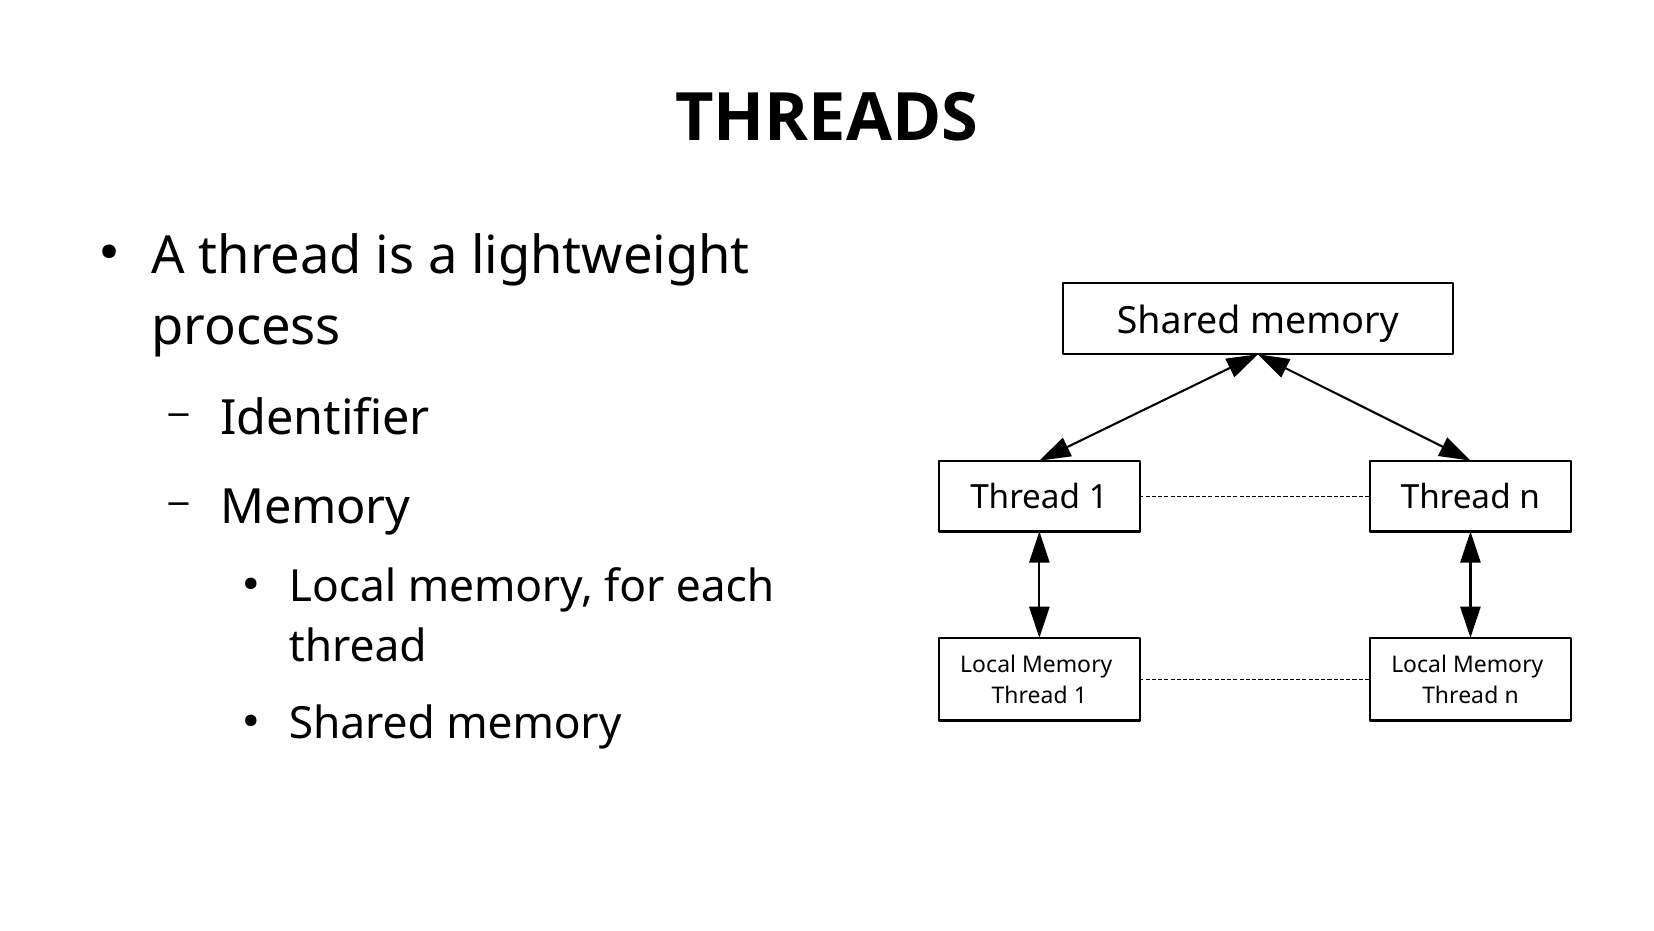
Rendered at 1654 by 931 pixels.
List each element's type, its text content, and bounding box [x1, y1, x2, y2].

text_box Thread 1 [938, 460, 1140, 532]
text_box Local Memory Thread 1 [938, 637, 1140, 721]
text_box Local Memory Thread n [1370, 637, 1571, 721]
list A thread is a lightweight process Identifier Memory Local memory, for each thread Shared memory [82, 217, 809, 757]
text_box Thread n [1370, 460, 1571, 532]
text_box Shared memory [1062, 283, 1453, 355]
title THREADS [82, 36, 1571, 193]
